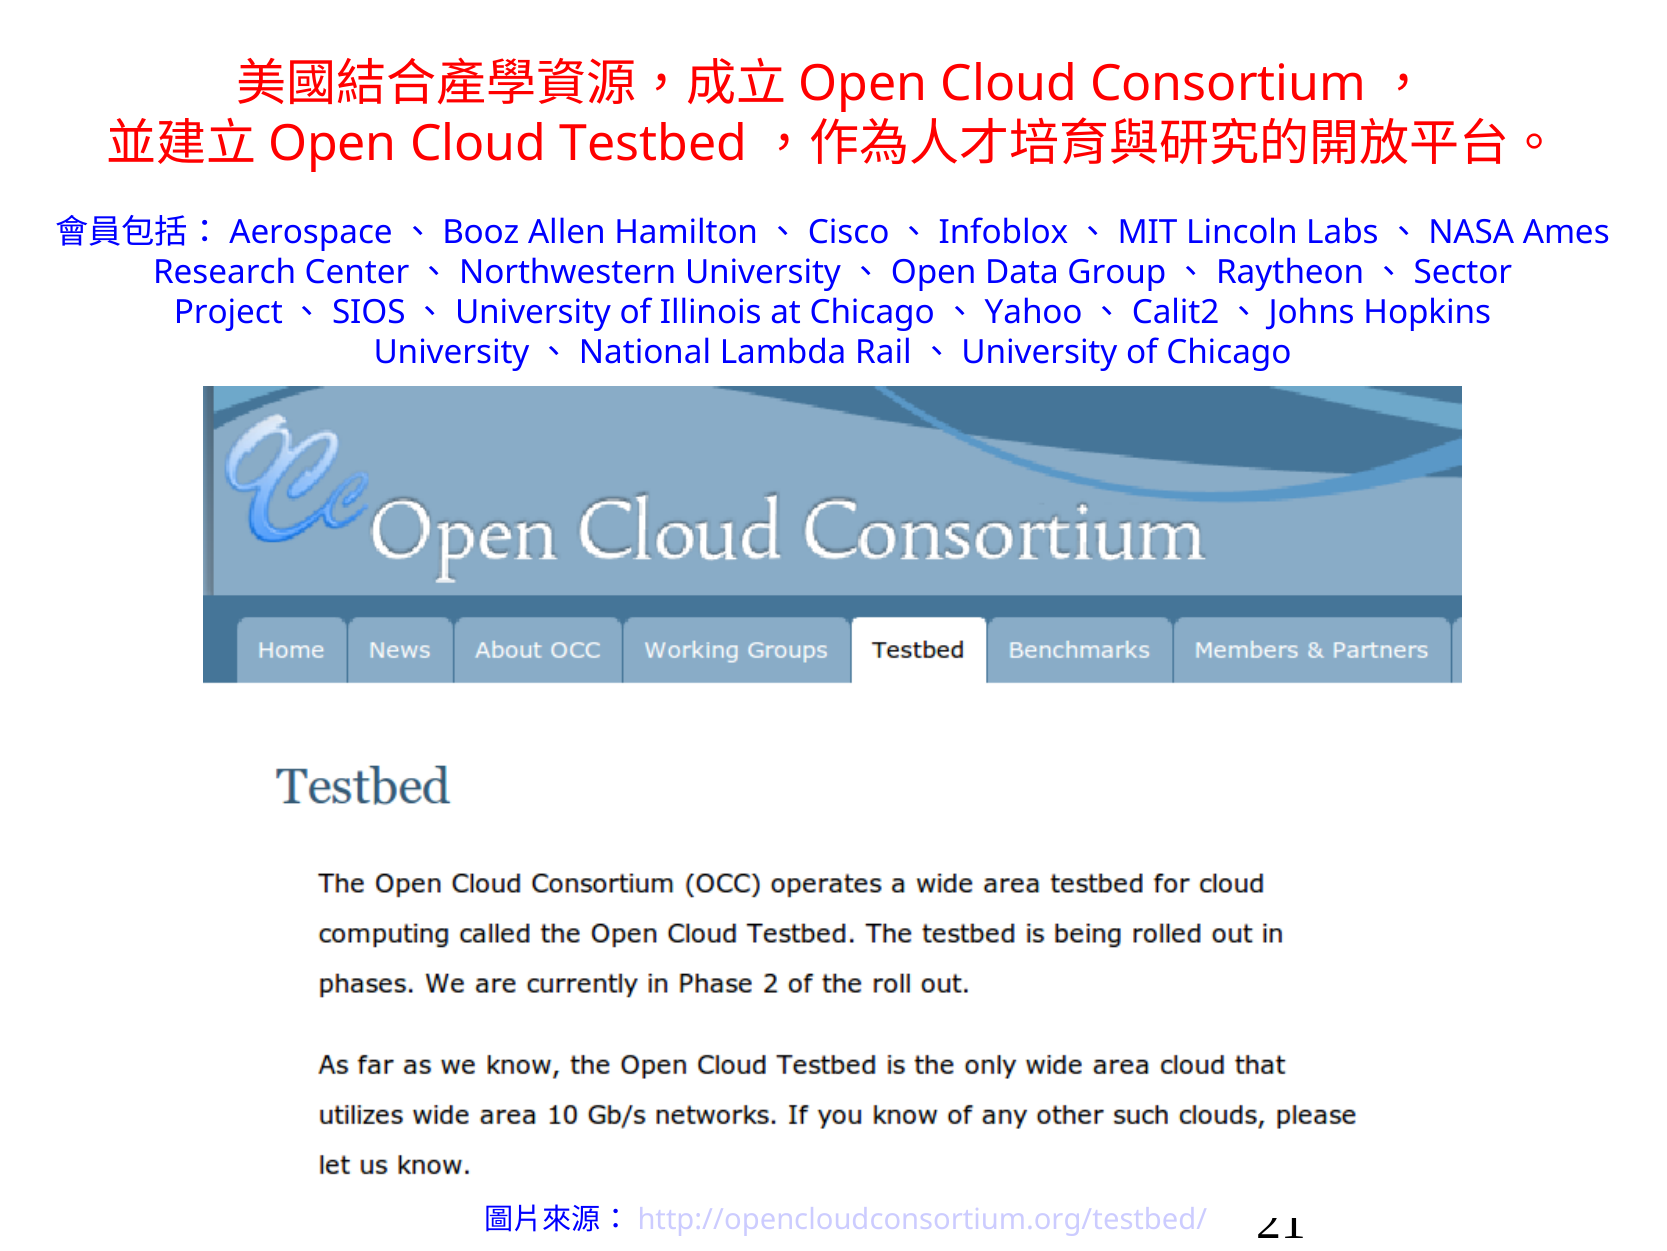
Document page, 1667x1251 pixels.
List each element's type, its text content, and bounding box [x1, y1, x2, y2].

text_box 圖片來源：http://opencloudconsortium.org/testbed/ [397, 1192, 1303, 1243]
text_box 美國結合產學資源，成立Open Cloud Consortium， 並建立Open Cloud Testbed，作為人才培育與研究的開放平台。 會員包括：Aerospace、Booz Allen Hamilton、Cisco、Infoblox、MIT Lincoln Labs、NASA Ames Research Center、Northwestern University、Open Data Group、Raytheon、Sector Project、SIOS、University of Illinois at Chicago、Yahoo、Calit2、Johns Hopkins University、National Lambda Rail、University of Chicago [35, 43, 1630, 414]
picture [203, 414, 1462, 1218]
